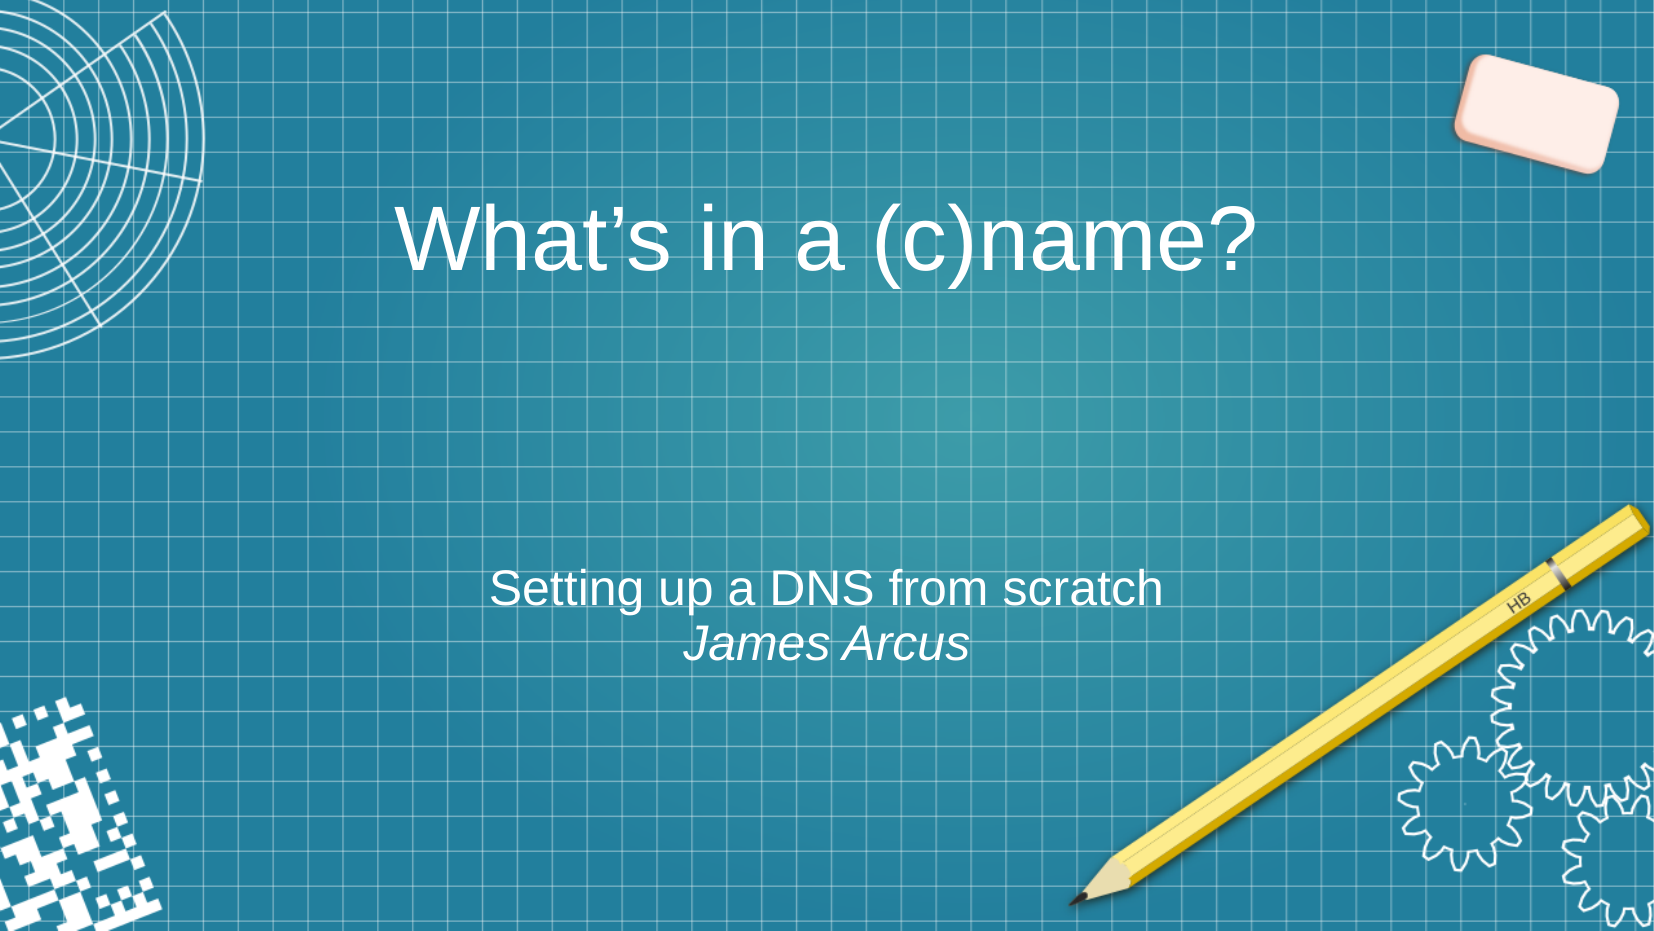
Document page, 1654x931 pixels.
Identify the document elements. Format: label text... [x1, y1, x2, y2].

picture [0, 0, 1654, 931]
title What’s in a (c)name? [82, 132, 1571, 346]
subtitle Setting up a DNS from scratch James Arcus [82, 389, 1571, 842]
